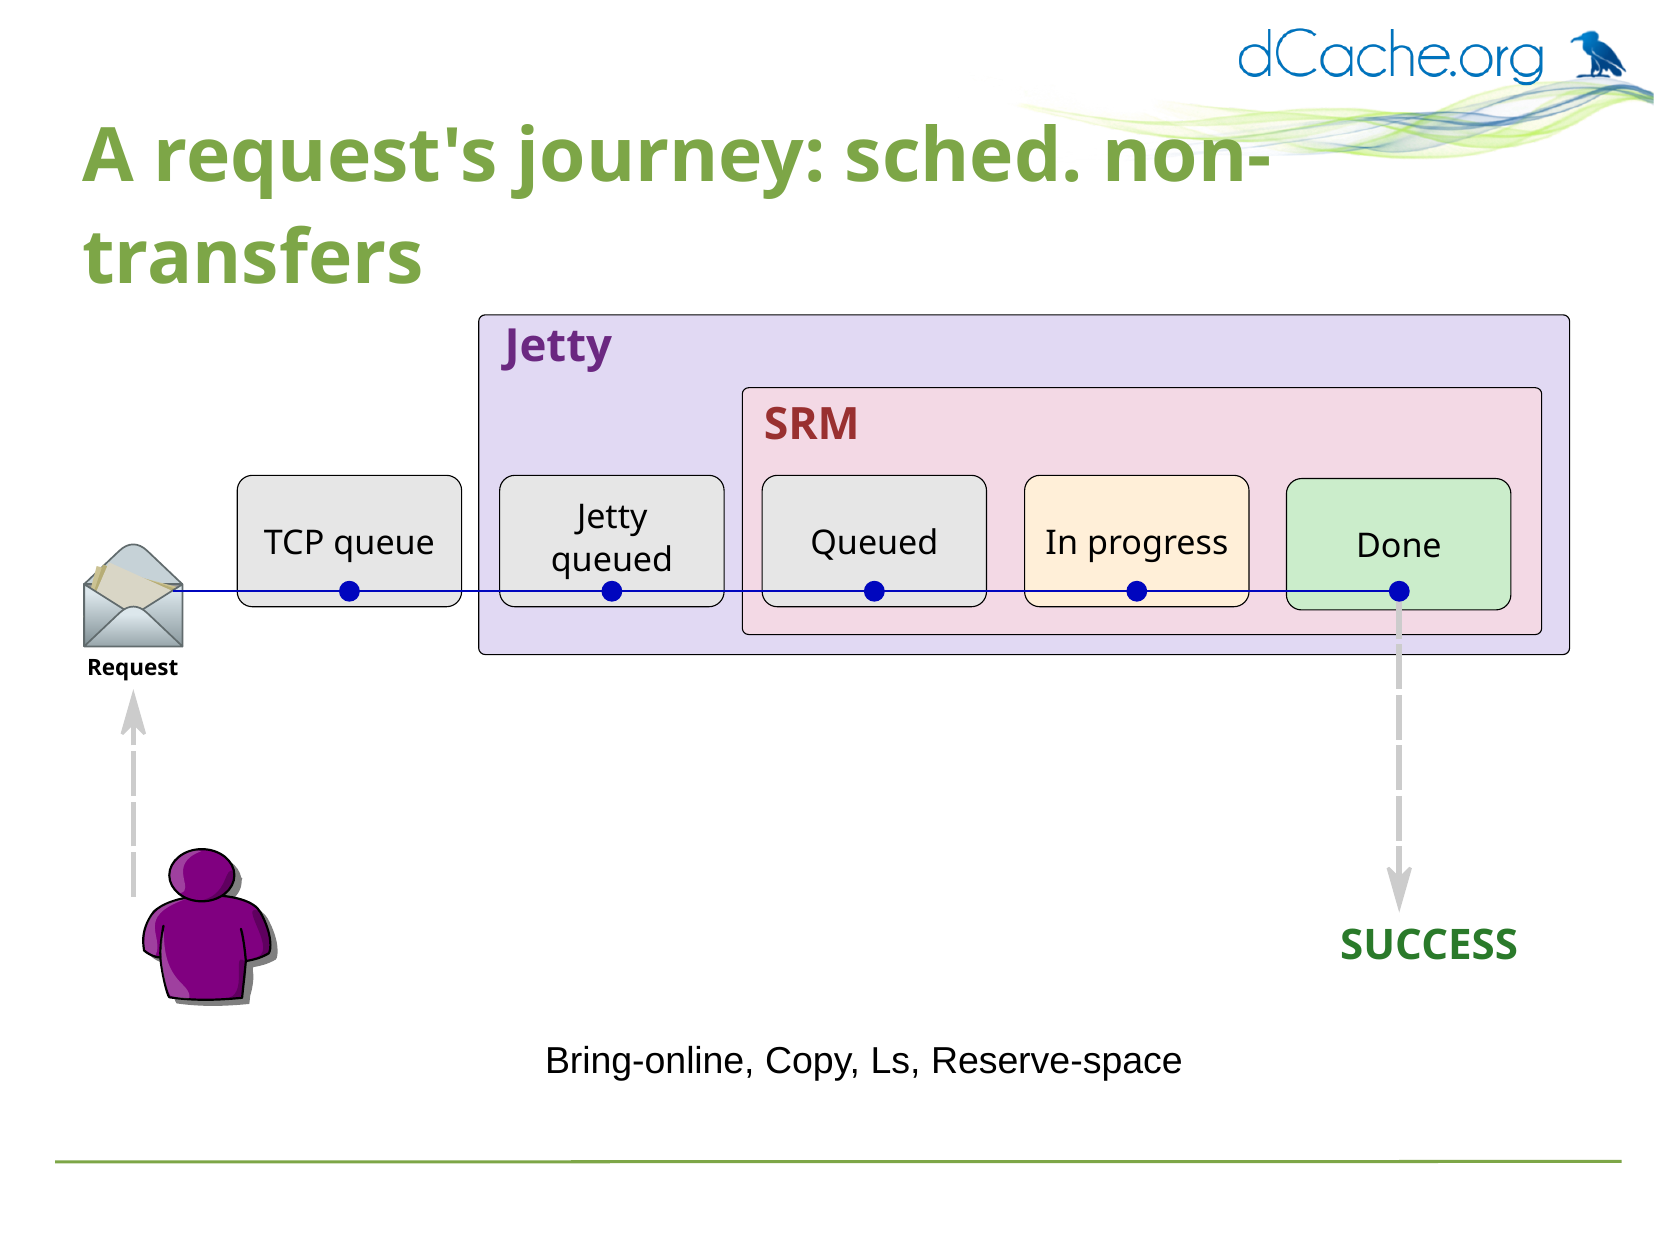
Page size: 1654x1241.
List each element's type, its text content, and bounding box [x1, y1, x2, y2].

picture [956, 16, 1654, 169]
picture [1166, 148, 1182, 155]
picture [1216, 148, 1230, 155]
picture [1029, 148, 1045, 155]
picture [1120, 148, 1134, 155]
text_box Bring-online, Copy, Ls, Reserve-space [530, 1032, 1226, 1103]
title A request's journey: sched. non-transfers [82, 155, 1605, 252]
picture [984, 147, 999, 155]
picture [82, 314, 1571, 1011]
